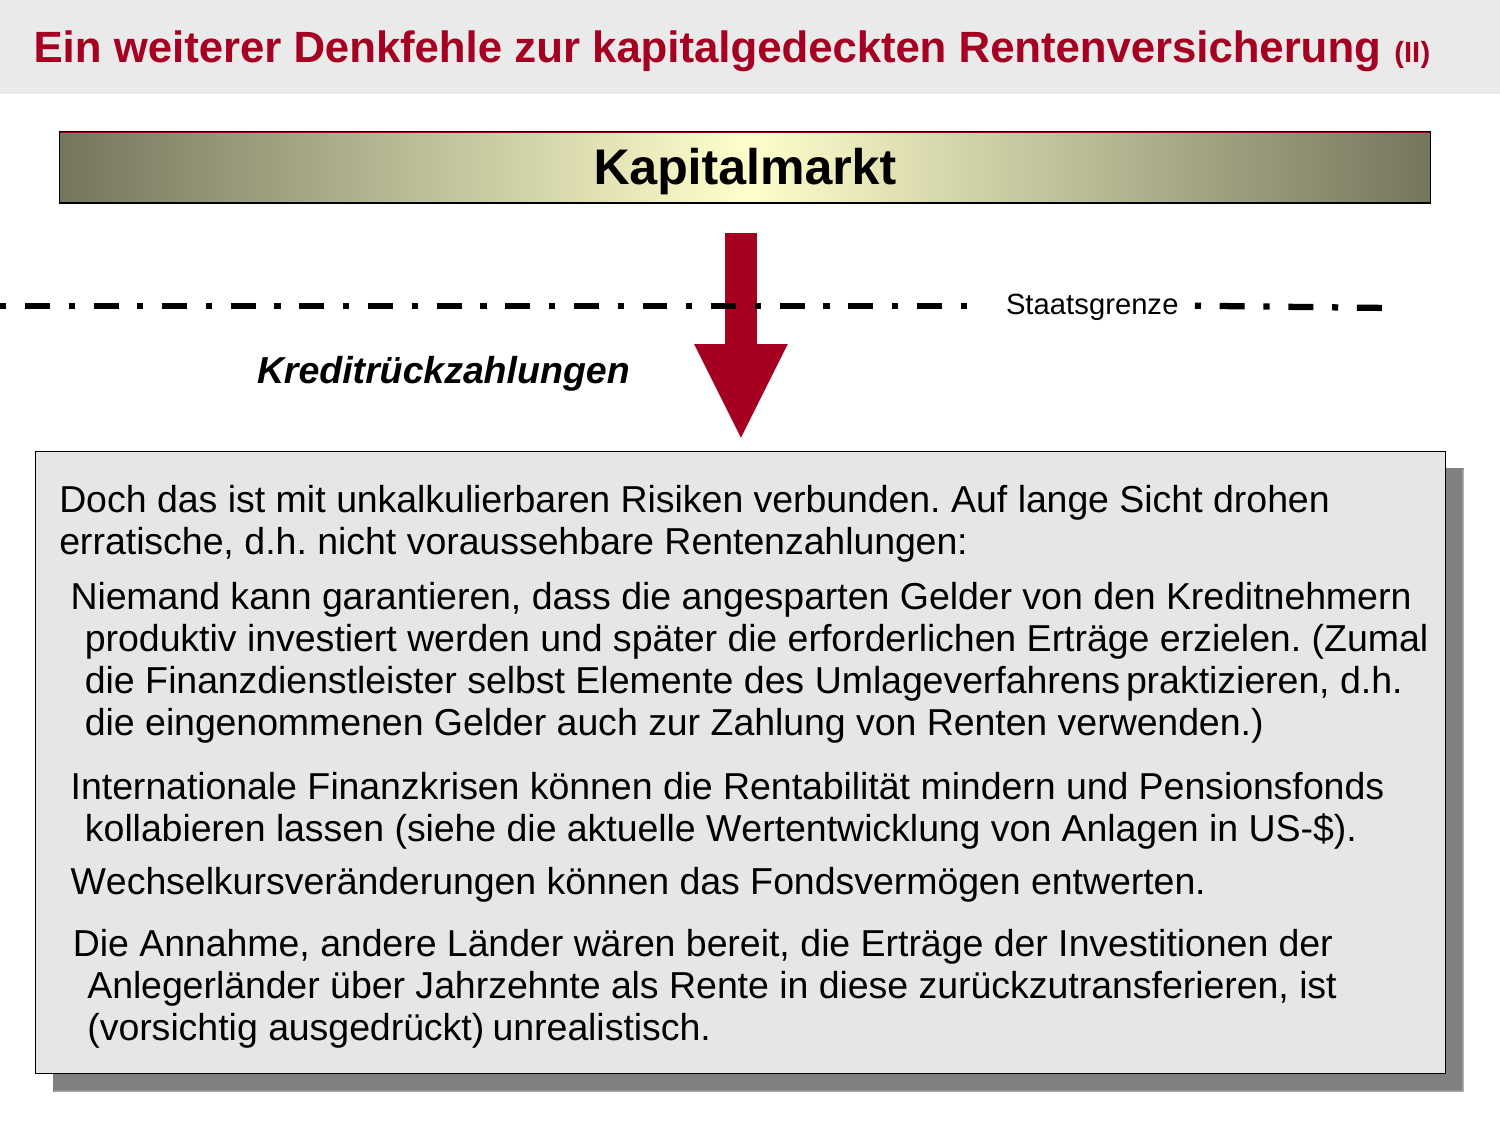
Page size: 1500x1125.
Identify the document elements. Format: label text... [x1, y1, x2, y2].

text_box Staatsgrenze [991, 279, 1200, 329]
text_box Ein weiterer Denkfehle zur kapitalgedeckten Rentenversicherung (II) [18, 15, 1485, 80]
text_box Die Annahme, andere Länder wären bereit, die Erträge der Investitionen der Anlegerländer über Jahrzehnte als Rente in diese zurückzutransferieren, ist (vorsichtig ausgedrückt) unrealistisch. [47, 914, 1458, 1056]
text_box Niemand kann garantieren, dass die angesparten Gelder von den Kreditnehmern produktiv investiert werden und später die erforderlichen Erträge erzielen. (Zumal die Finanzdienstleister selbst Elemente des Umlageverfahrens praktizieren, d.h. die eingenommenen Gelder auch zur Zahlung von Renten verwenden.) [45, 568, 1456, 752]
text_box [0, 0, 1500, 94]
text_box [35, 451, 1446, 1074]
text_box Doch das ist mit unkalkulierbaren Risiken verbunden. Auf lange Sicht drohen erratische, d.h. nicht voraussehbare Rentenzahlungen: [44, 471, 1426, 571]
text_box Kreditrückzahlungen [242, 341, 650, 400]
text_box Wechselkursveränderungen können das Fondsvermögen entwerten. [45, 858, 1317, 911]
text_box Internationale Finanzkrisen können die Rentabilität mindern und Pensionsfonds kollabieren lassen (siehe die aktuelle Wertentwicklung von Anlagen in US-$). [45, 757, 1456, 858]
text_box Kapitalmarkt [59, 131, 1431, 203]
